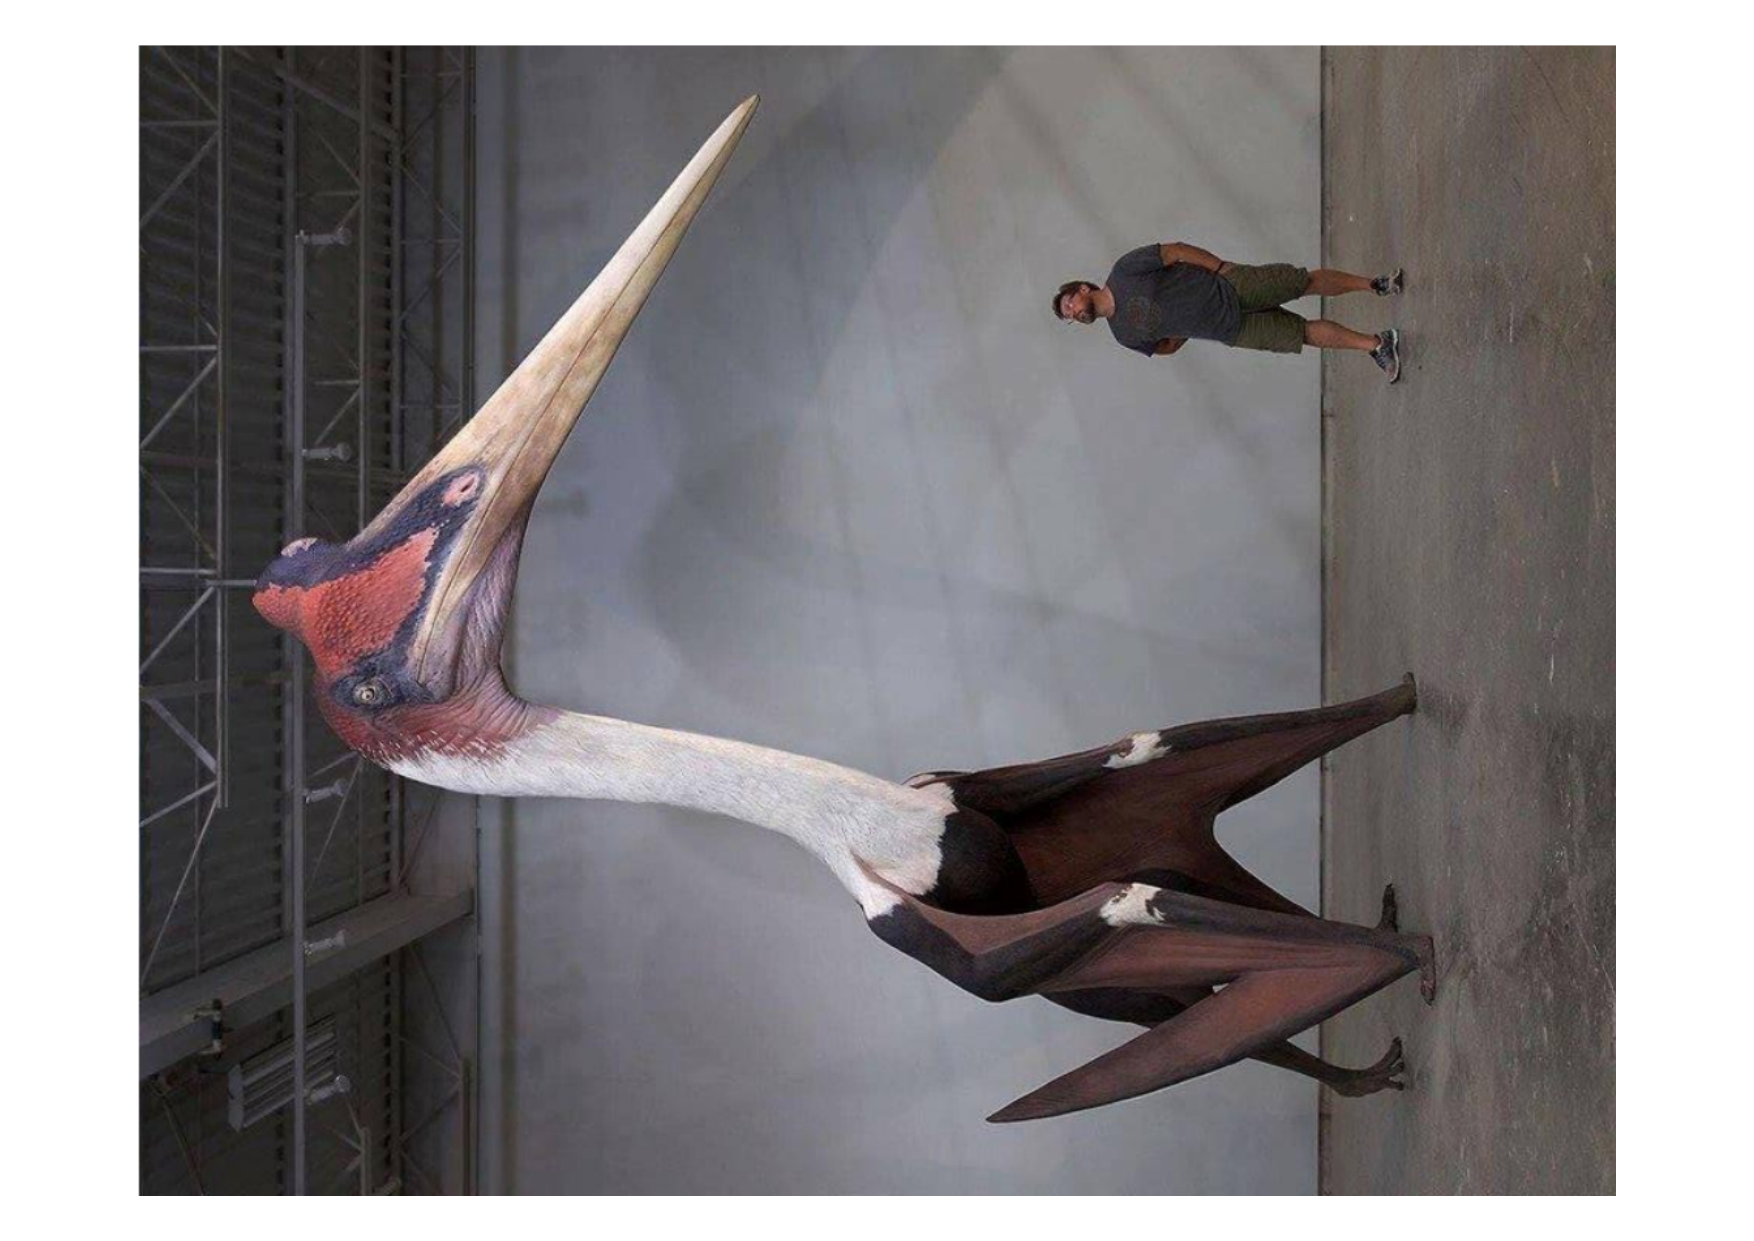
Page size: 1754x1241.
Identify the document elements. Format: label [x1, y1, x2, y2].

picture [138, 44, 1616, 1196]
